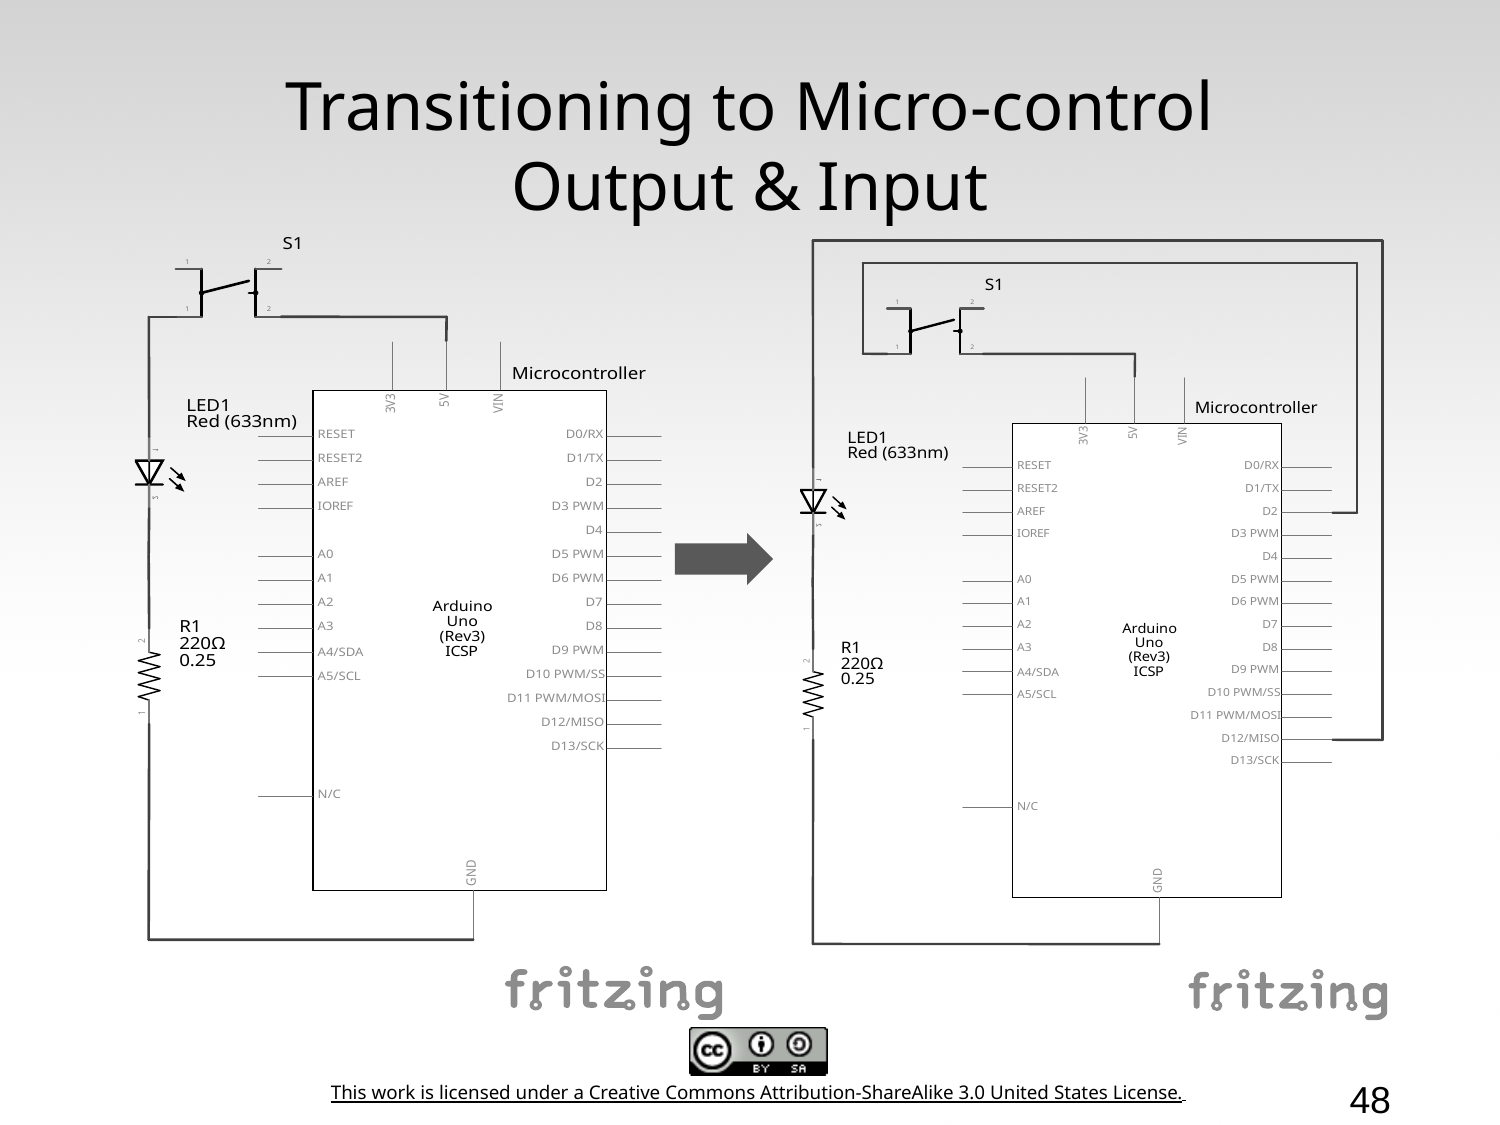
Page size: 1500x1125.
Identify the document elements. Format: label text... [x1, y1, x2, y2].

title Transitioning to Micro-control Output & Input [112, 49, 1388, 238]
picture [0, 0, 1500, 1125]
text_box [674, 533, 774, 586]
